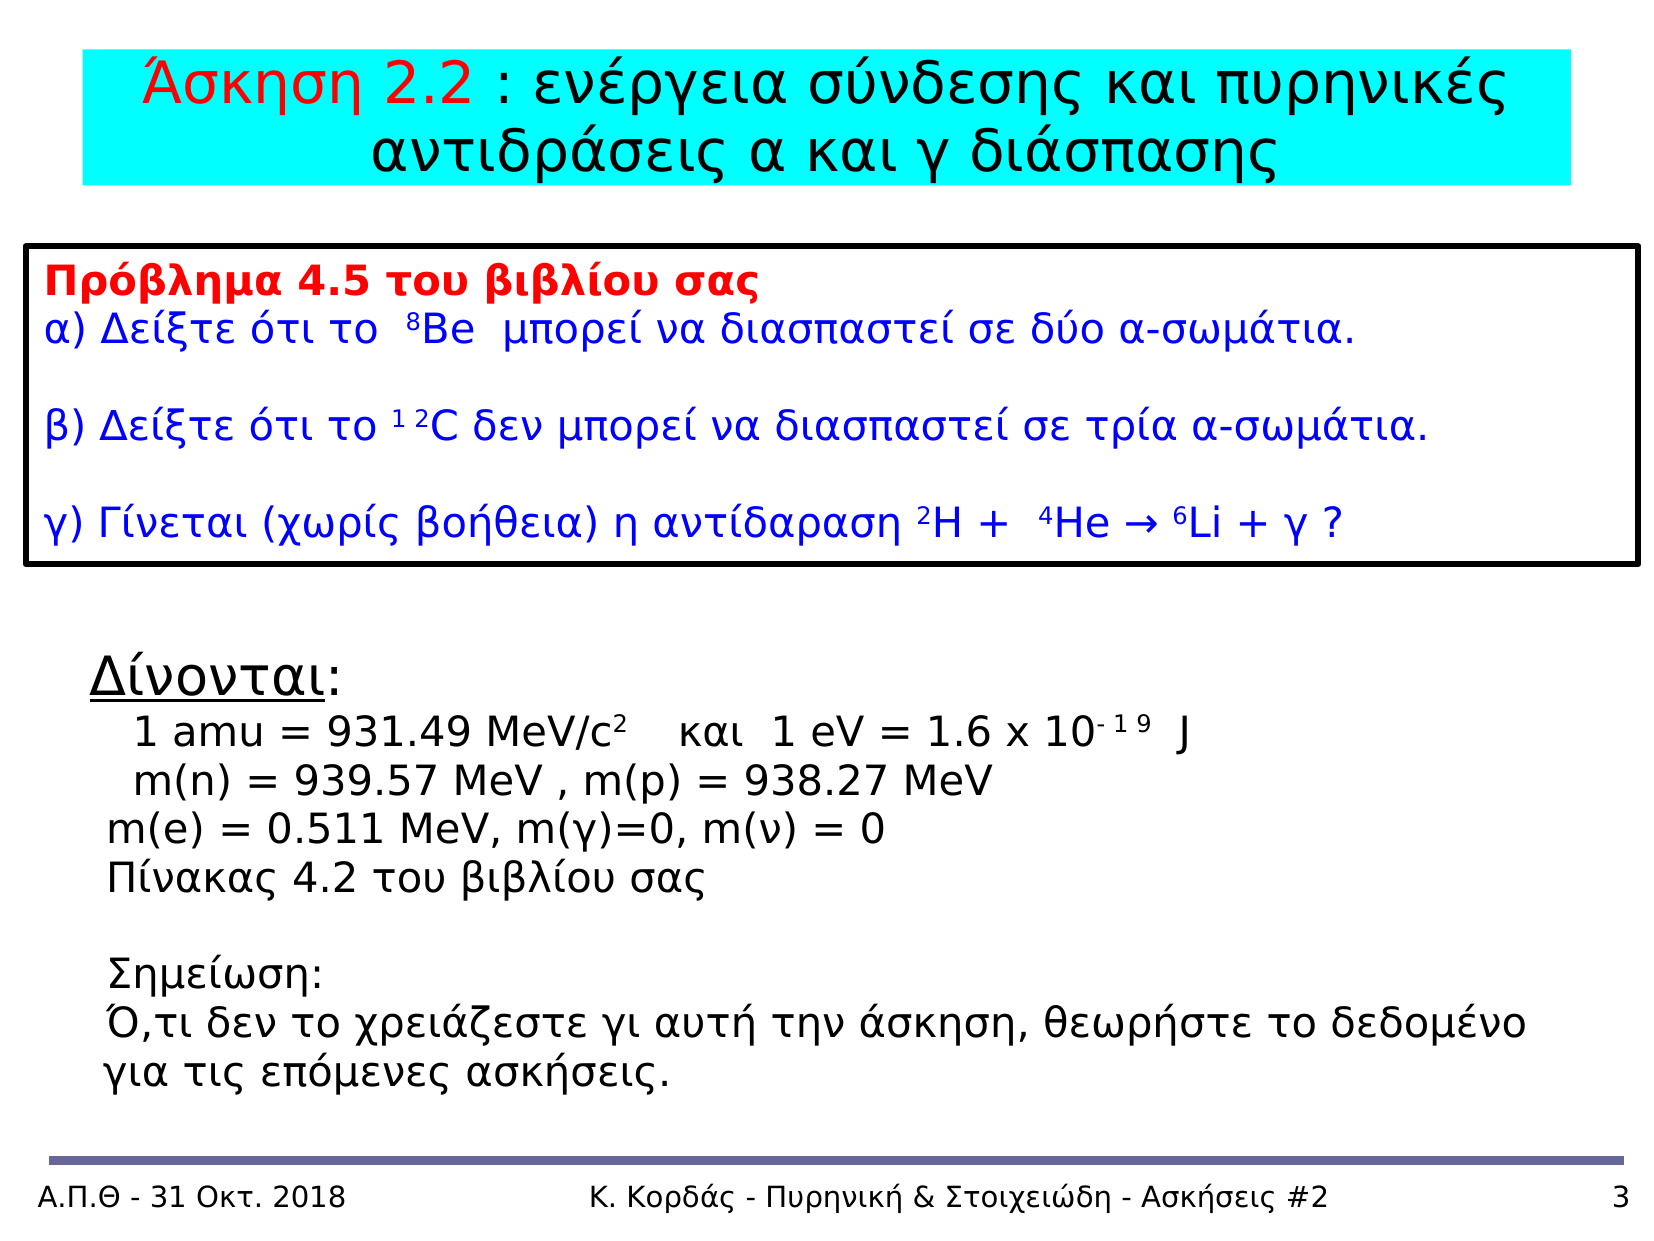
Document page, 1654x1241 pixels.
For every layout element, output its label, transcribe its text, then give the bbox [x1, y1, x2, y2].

text_box Πρόβλημα 4.5 του βιβλίου σας α) Δείξτε ότι το 8Be μπορεί να διασπαστεί σε δύο α-σωμάτια. β) ∆είξτε ότι το 1 2C δεν μπορεί να διασπαστεί σε τρία α-σωμάτια. γ) Γίνεται (χωρίς βοήθεια) η αντίδαραση 2Η + 4Ηe → 6Li + γ ? [25, 246, 1639, 565]
text_box Δίνονται: 1 amu = 931.49 MeV/c2 και 1 eV = 1.6 x 10- 1 9 J m(n) = 939.57 MeV , m(p) = 938.27 MeV m(e) = 0.511 MeV, m(γ)=0, m(ν) = 0 Πίνακας 4.2 του βιβλίου σας Σημείωση: Ό,τι δεν το χρειάζεστε γι αυτή την άσκηση, θεωρήστε το δεδομένο για τις επόμενες ασκήσεις. [75, 637, 1613, 1109]
list [43, 556, 1619, 1240]
title Άσκηση 2.2 : ενέργεια σύνδεσης και πυρηνικές αντιδράσεις α και γ διάσπασης [82, 49, 1571, 186]
